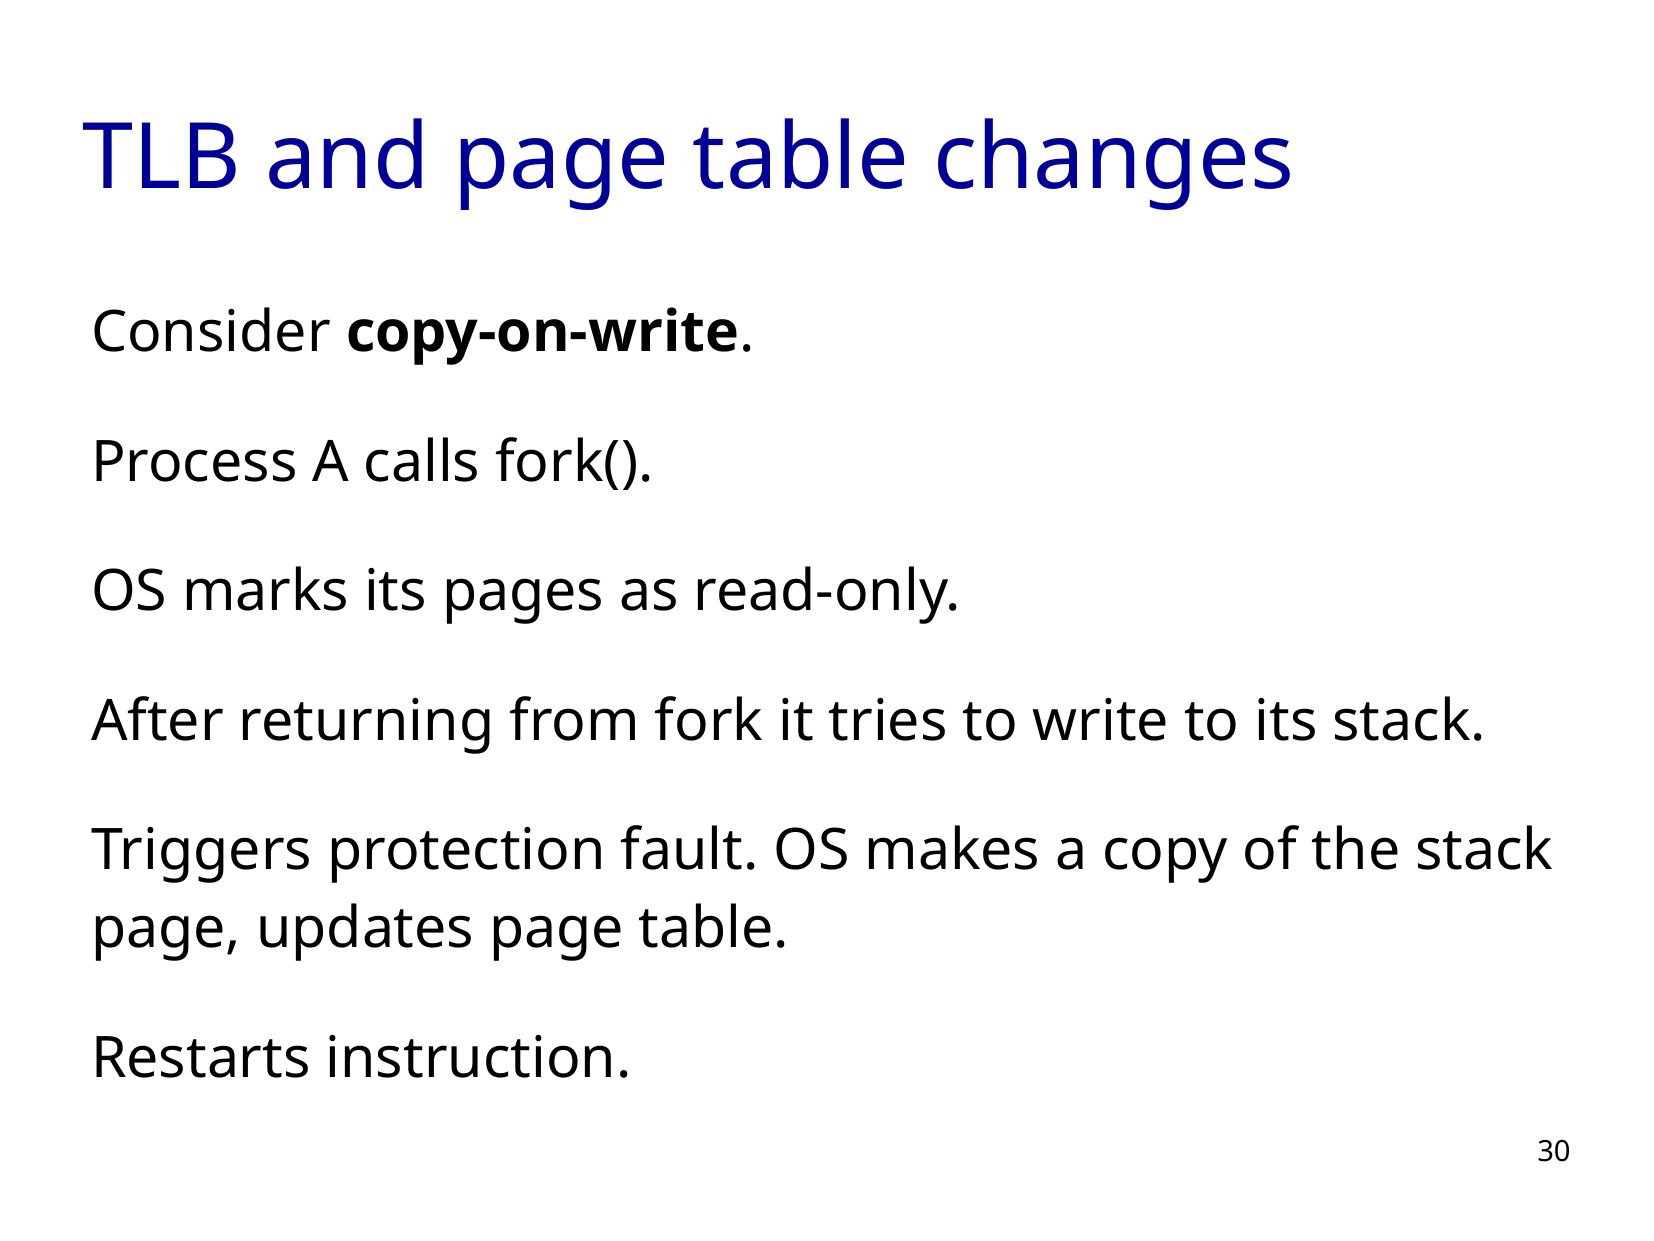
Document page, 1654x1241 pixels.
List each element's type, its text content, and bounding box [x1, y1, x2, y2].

list Consider copy-on-write. Process A calls fork(). OS marks its pages as read-only. After returning from fork it tries to write to its stack. Triggers protection fault. OS makes a copy of the stack page, updates page table. Restarts instruction. [60, 290, 1571, 1096]
title TLB and page table changes [82, 49, 1571, 257]
